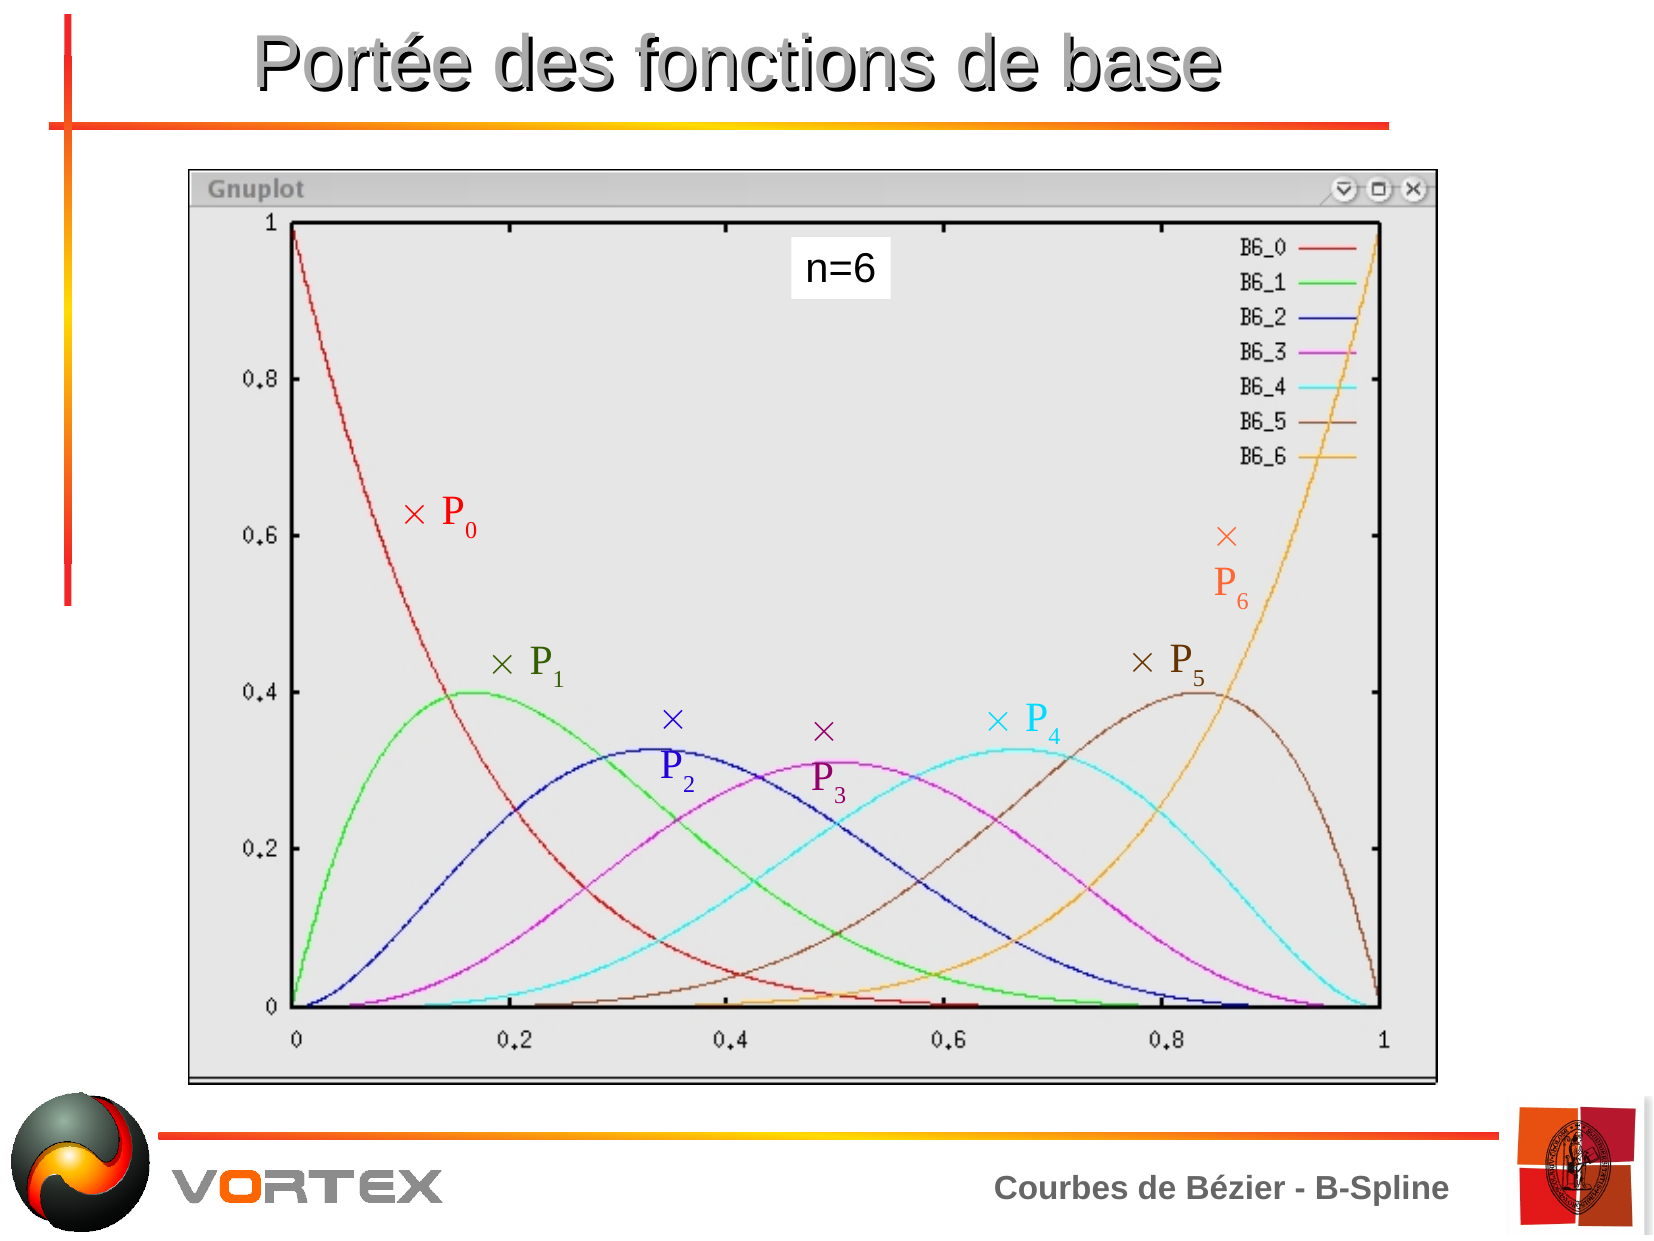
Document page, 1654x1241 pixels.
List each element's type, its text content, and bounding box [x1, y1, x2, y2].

text_box  P5 [1114, 615, 1238, 755]
text_box  P2 [645, 672, 751, 813]
text_box  P4 [970, 674, 1088, 814]
text_box n=6 [791, 237, 891, 299]
title Portée des fonctions de base [82, 4, 1392, 120]
text_box  P3 [796, 684, 901, 824]
picture [188, 169, 1438, 1085]
picture [1505, 1096, 1653, 1235]
text_box  P6 [1198, 489, 1301, 629]
text_box  P1 [474, 617, 638, 757]
picture [11, 1092, 443, 1232]
text_box  P0 [386, 467, 526, 608]
